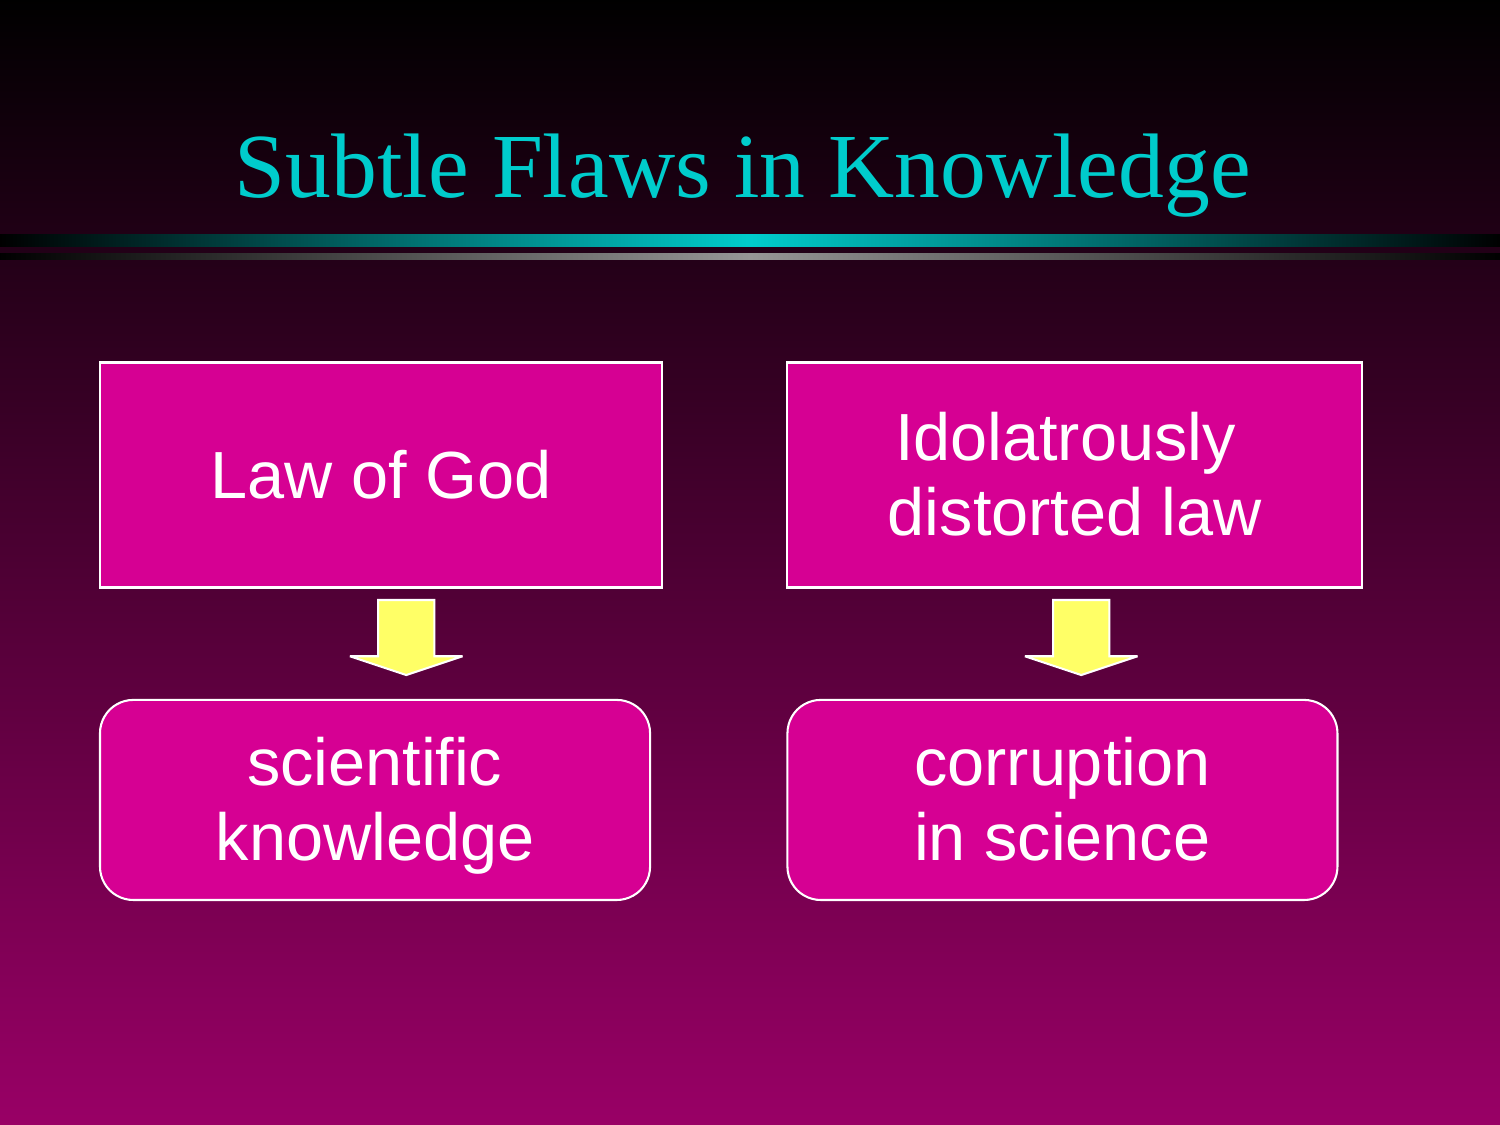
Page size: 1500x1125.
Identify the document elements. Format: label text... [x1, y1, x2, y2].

text_box [1024, 600, 1138, 676]
text_box corruption in science [787, 699, 1338, 901]
text_box scientific knowledge [99, 699, 651, 901]
text_box [349, 600, 463, 676]
text_box Law of God [99, 362, 663, 588]
text_box Idolatrously distorted law [787, 362, 1363, 588]
title Subtle Flaws in Knowledge [99, 37, 1388, 225]
